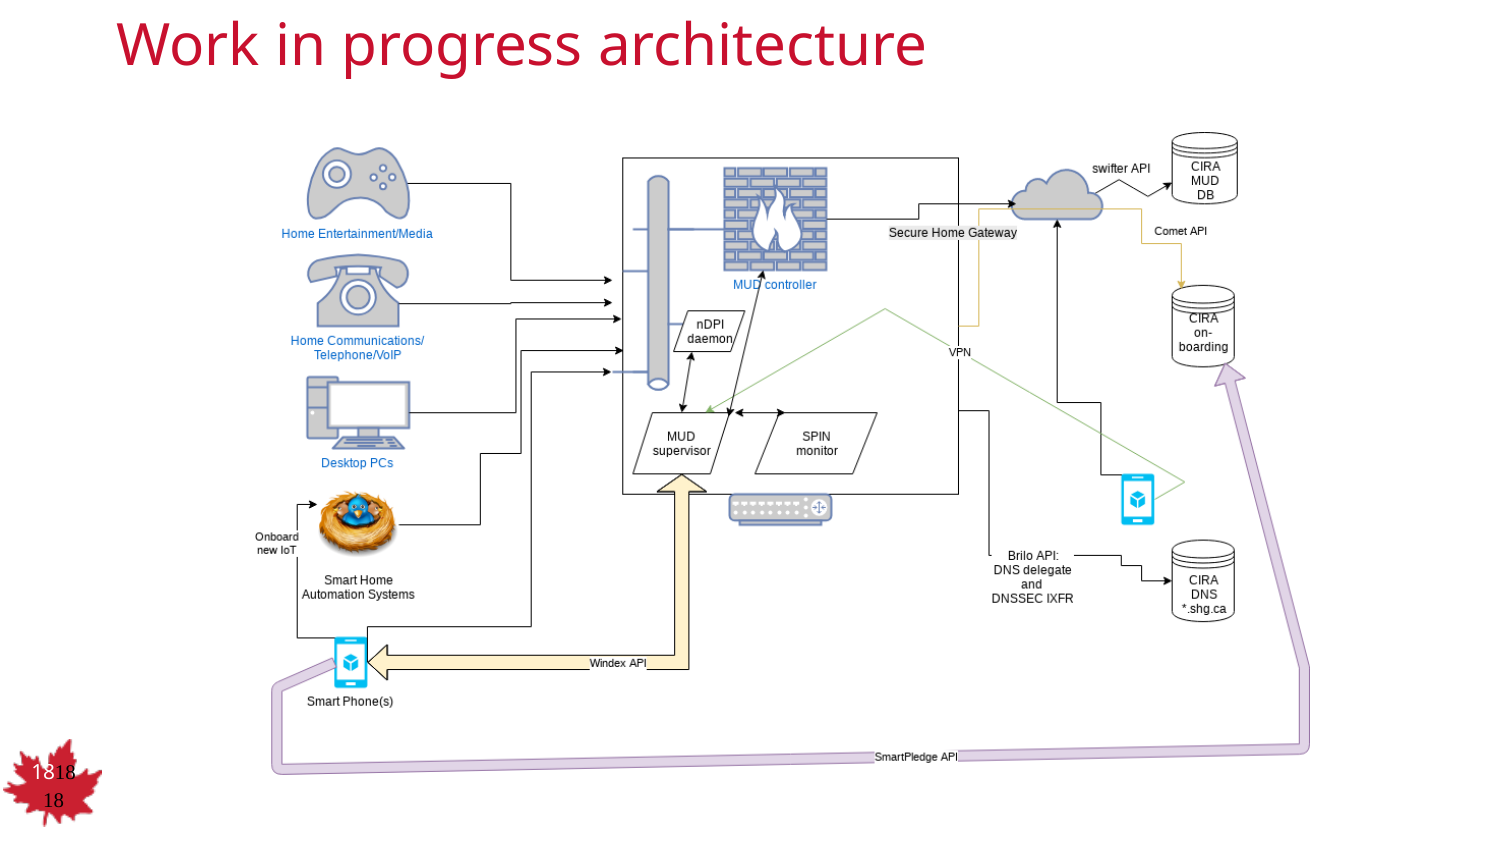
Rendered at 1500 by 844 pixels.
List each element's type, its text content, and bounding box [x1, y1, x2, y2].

picture [3, 739, 102, 827]
slide_number <number><number><number> [8, 762, 99, 808]
picture [255, 132, 1310, 775]
title Work in progress architecture [101, 0, 1444, 167]
